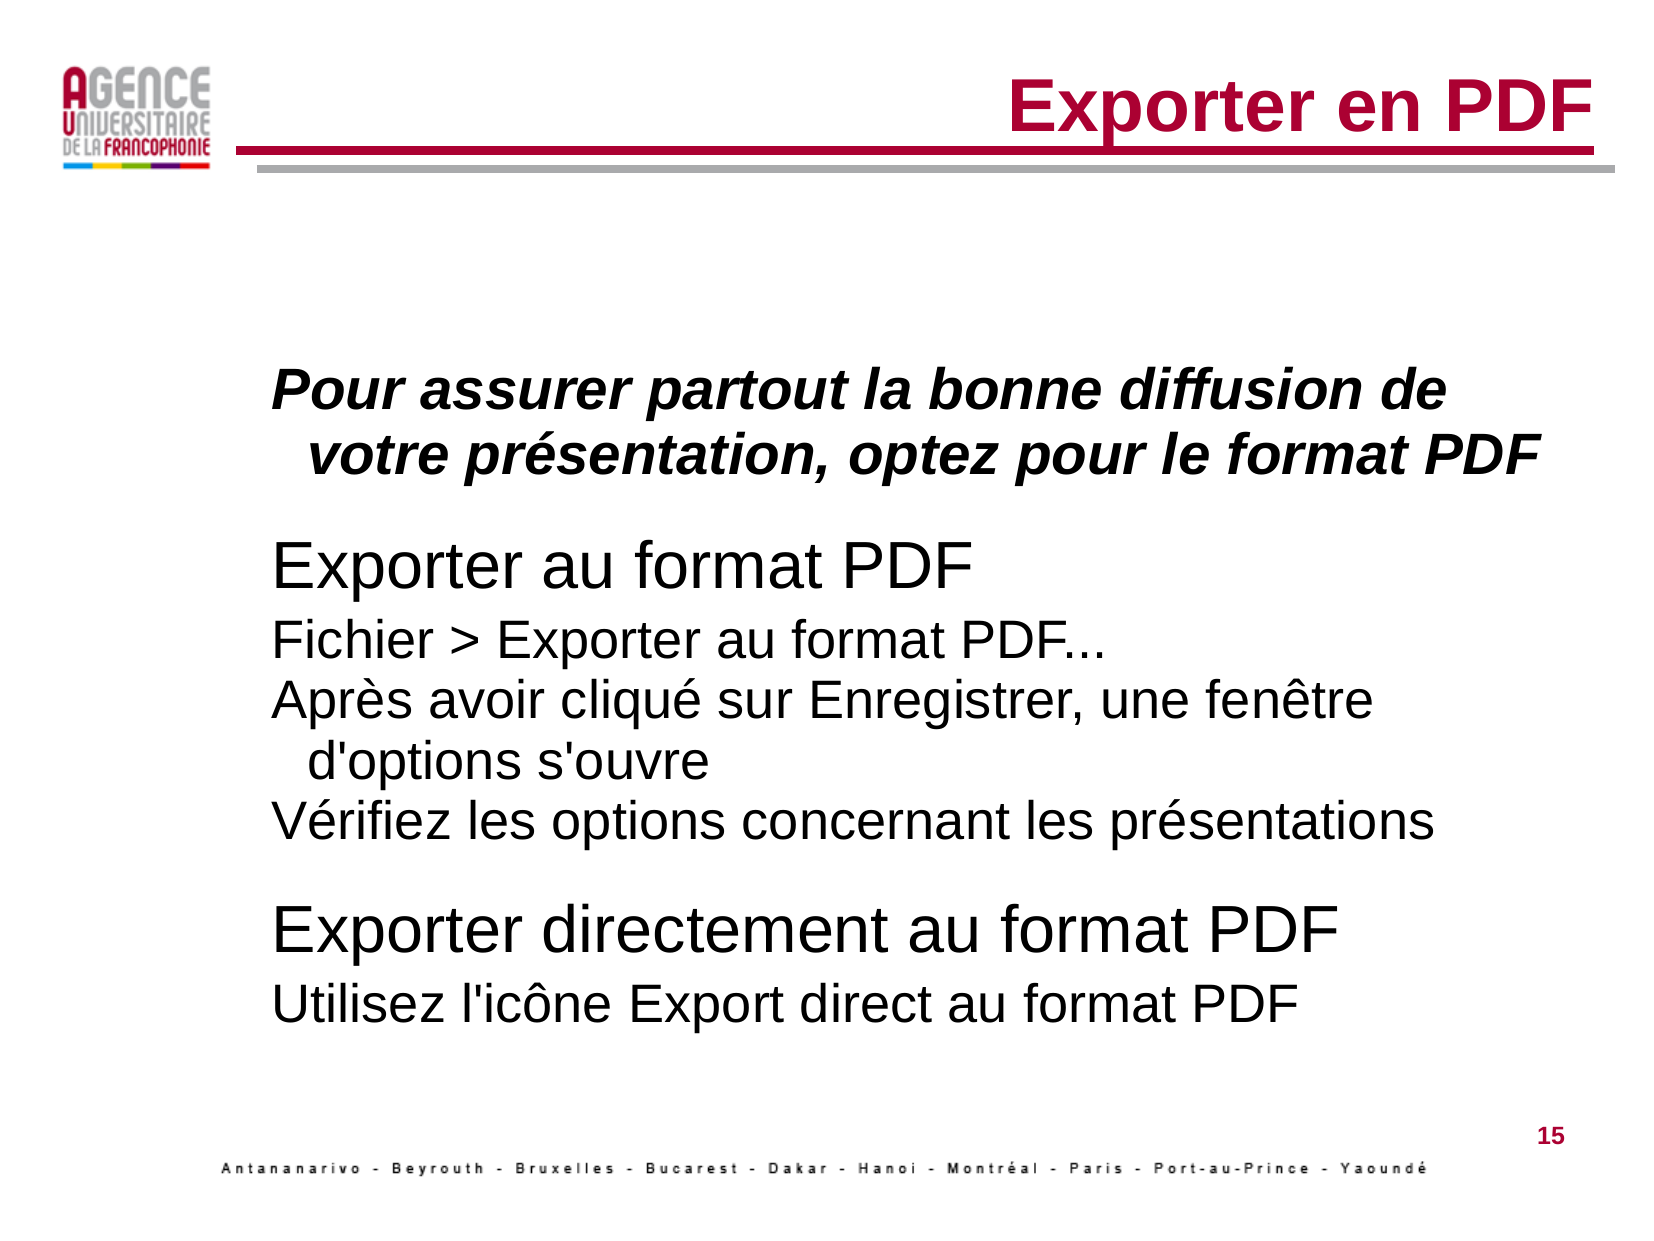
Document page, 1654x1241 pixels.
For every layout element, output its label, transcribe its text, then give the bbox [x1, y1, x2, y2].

subtitle Pour assurer partout la bonne diffusion de votre présentation, optez pour le format PDF Exporter au format PDF Fichier > Exporter au format PDF... Après avoir cliqué sur Enregistrer, une fenêtre d'options s'ouvre Vérifiez les options concernant les présentations Exporter directement au format PDF Utilisez l'icône Export direct au format PDF [236, 248, 1595, 1142]
title Exporter en PDF [236, 63, 1595, 148]
picture [29, 29, 1625, 1241]
